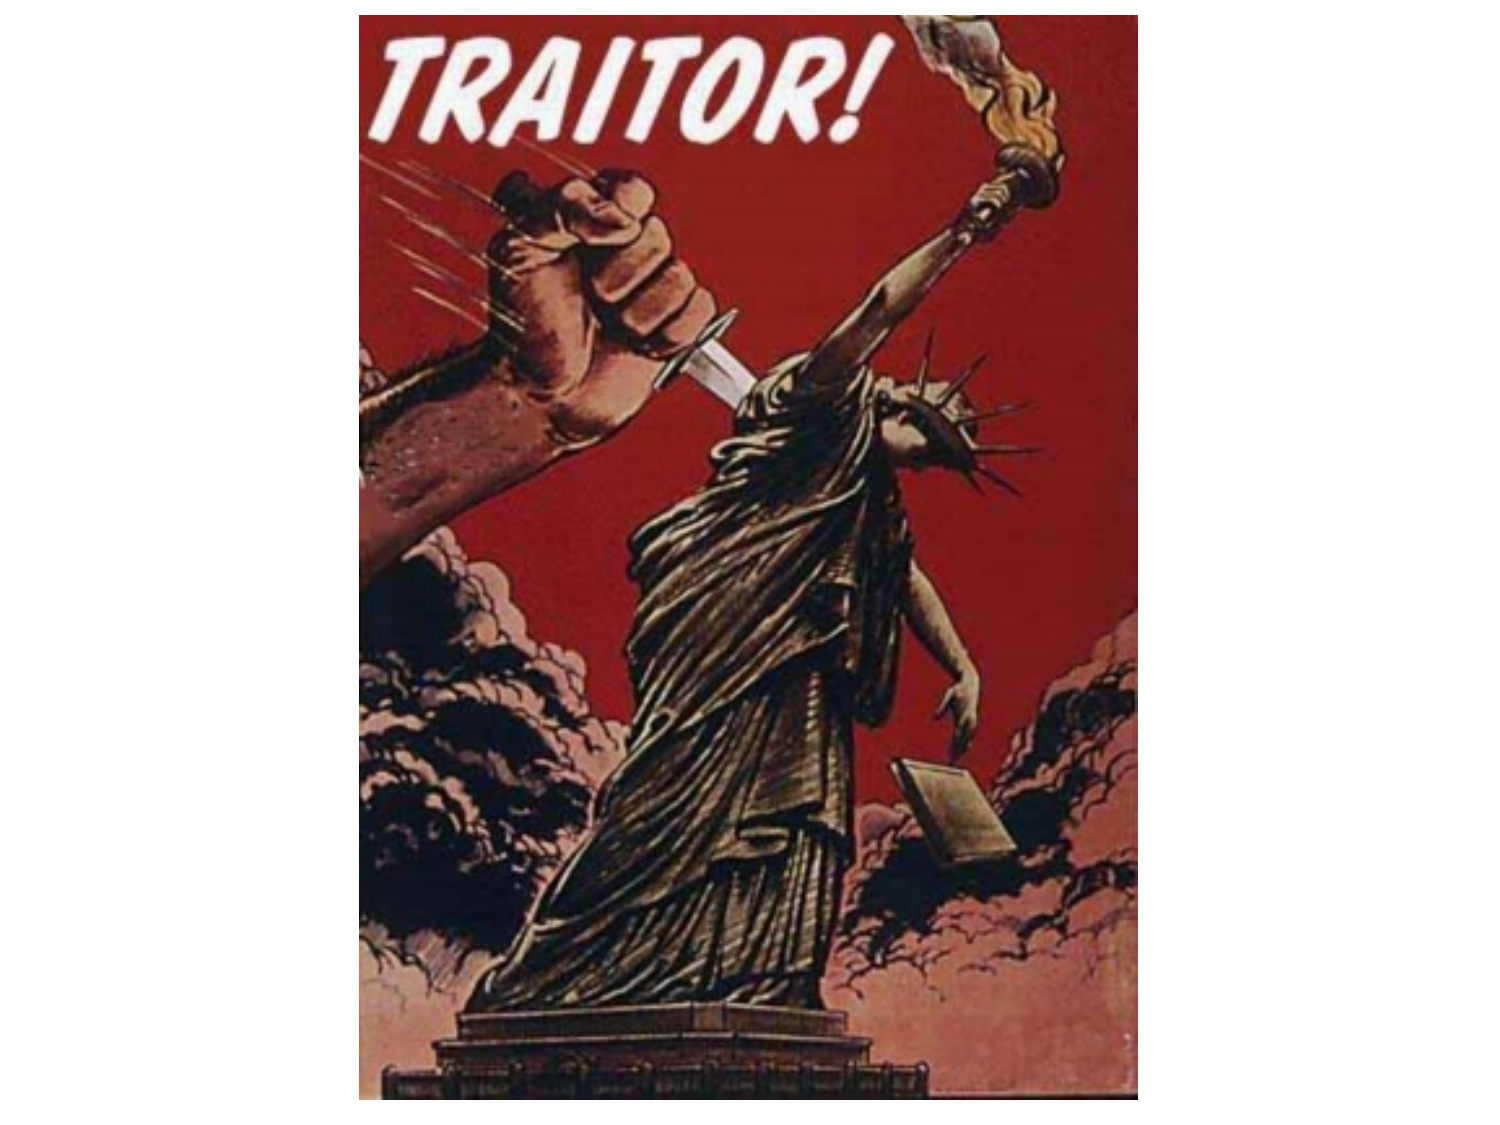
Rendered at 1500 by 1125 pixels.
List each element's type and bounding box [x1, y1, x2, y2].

picture [359, 15, 1138, 1100]
